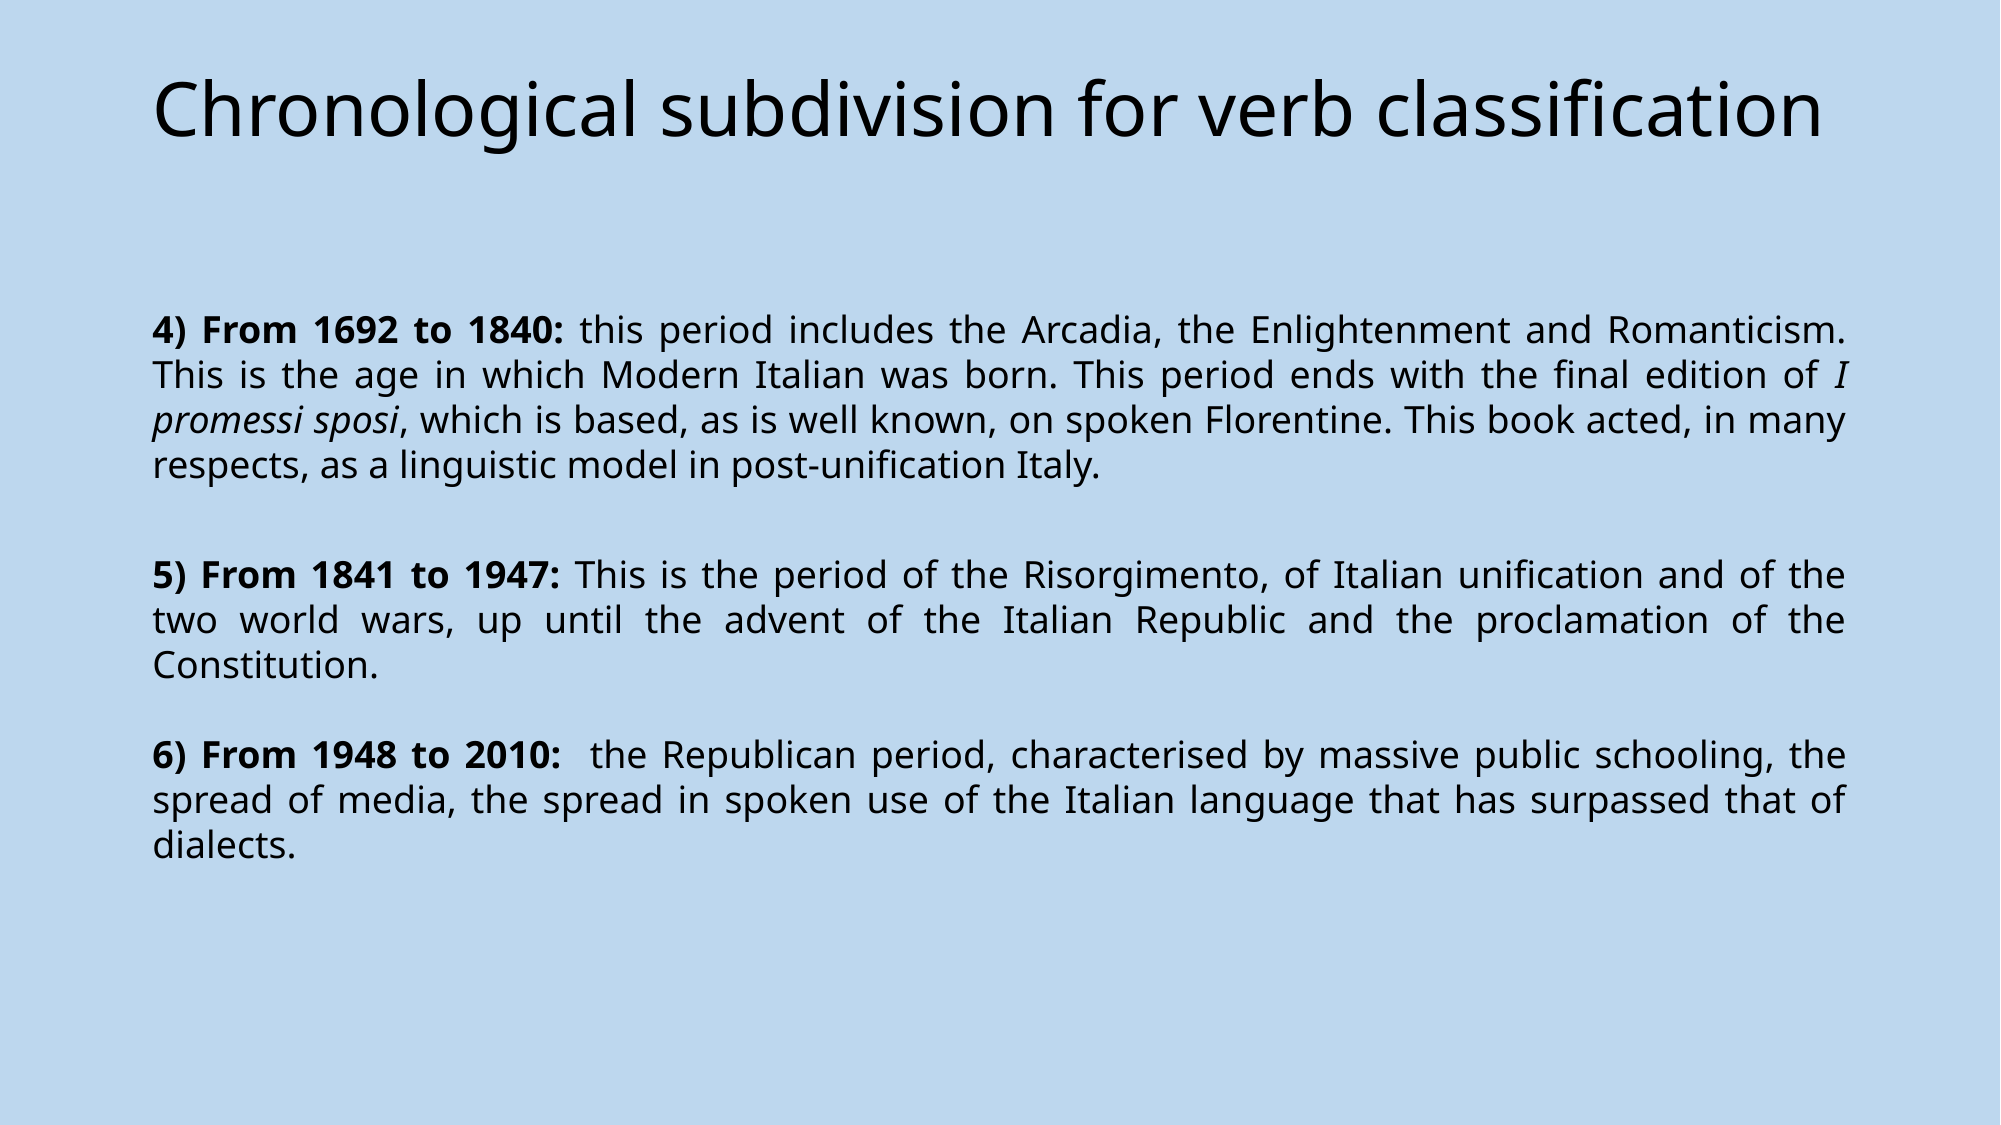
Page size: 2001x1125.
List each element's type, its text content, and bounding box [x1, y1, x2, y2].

text_box Chronological subdivision for verb classification [137, 54, 1863, 242]
text_box 4) From 1692 to 1840: this period includes the Arcadia, the Enlightenment and Romanticism. This is the age in which Modern Italian was born. This period ends with the final edition of I promessi sposi, which is based, as is well known, on spoken Florentine. This book acted, in many respects, as a linguistic model in post-unification Italy. 5) From 1841 to 1947: This is the period of the Risorgimento, of Italian unification and of the two world wars, up until the advent of the Italian Republic and the proclamation of the Constitution. 6) From 1948 to 2010: the Republican period, characterised by massive public schooling, the spread of media, the spread in spoken use of the Italian language that has surpassed that of dialects. [137, 242, 1863, 914]
